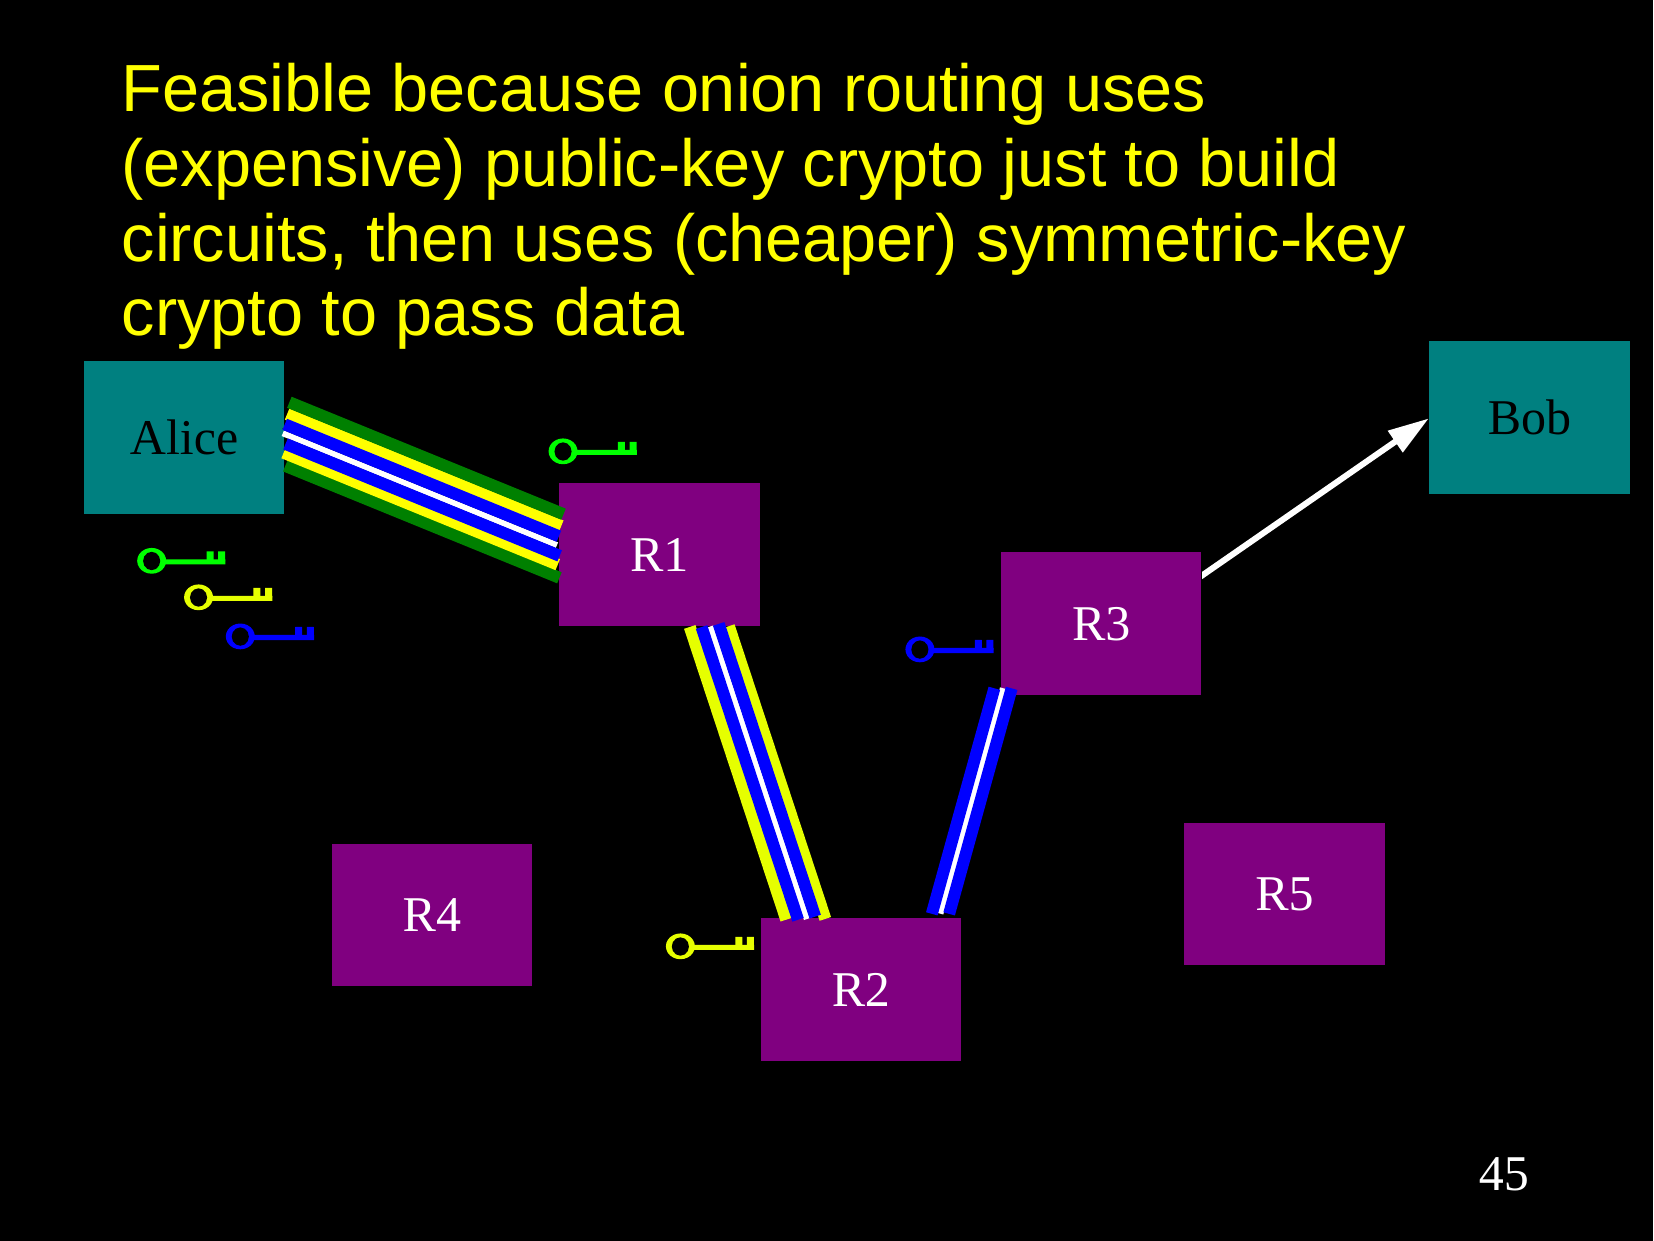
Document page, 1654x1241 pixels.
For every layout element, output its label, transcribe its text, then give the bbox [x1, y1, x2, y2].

text_box [225, 623, 315, 650]
text_box R2 [760, 917, 962, 1062]
text_box Alice [83, 360, 285, 515]
title Feasible because onion routing uses (expensive) public-key crypto just to build circuits, then uses (cheaper) symmetric-key crypto to pass data [121, 47, 1534, 355]
text_box R1 [558, 482, 761, 627]
text_box [905, 636, 994, 663]
text_box [137, 547, 226, 574]
text_box R5 [1183, 822, 1386, 966]
text_box [665, 933, 755, 960]
text_box [548, 438, 637, 465]
text_box R4 [331, 843, 533, 987]
text_box [184, 584, 273, 611]
text_box Bob [1428, 340, 1631, 495]
text_box R3 [1000, 551, 1202, 696]
